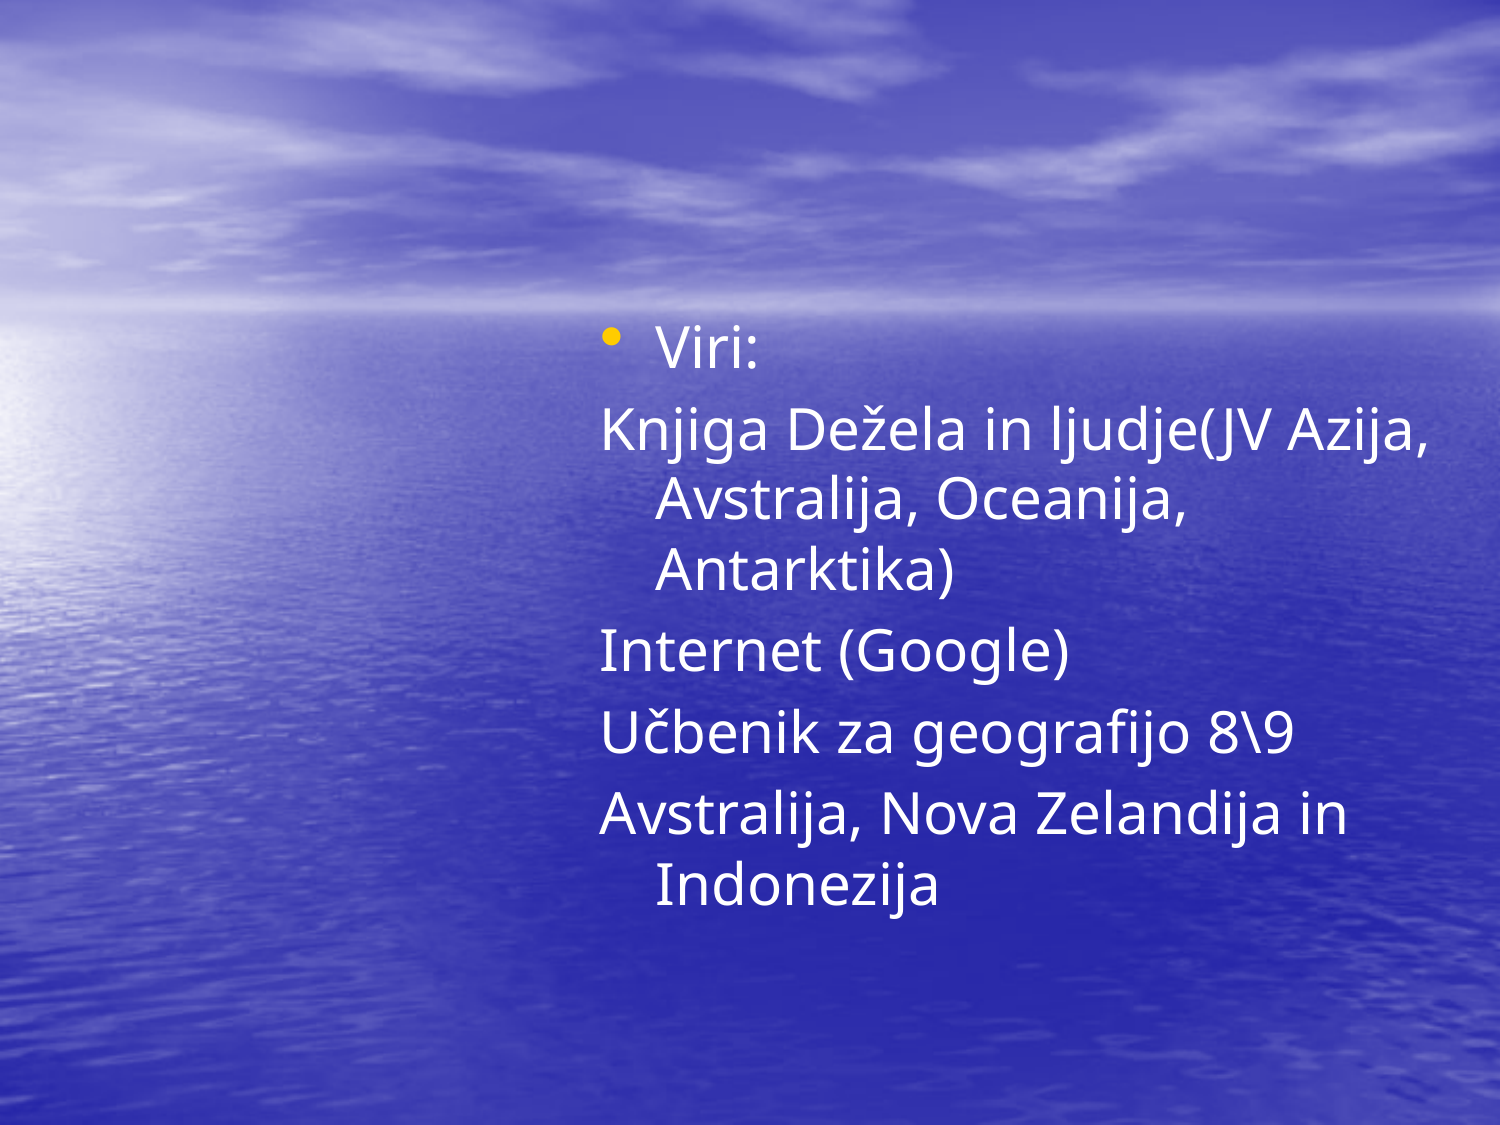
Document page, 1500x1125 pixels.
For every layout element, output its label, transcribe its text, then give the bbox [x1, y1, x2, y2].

list Viri: Knjiga Dežela in ljudje(JV Azija, Avstralija, Oceanija, Antarktika) Internet (Google) Učbenik za geografijo 8\9 Avstralija, Nova Zelandija in Indonezija [584, 302, 1500, 1059]
picture [0, 0, 1500, 1125]
